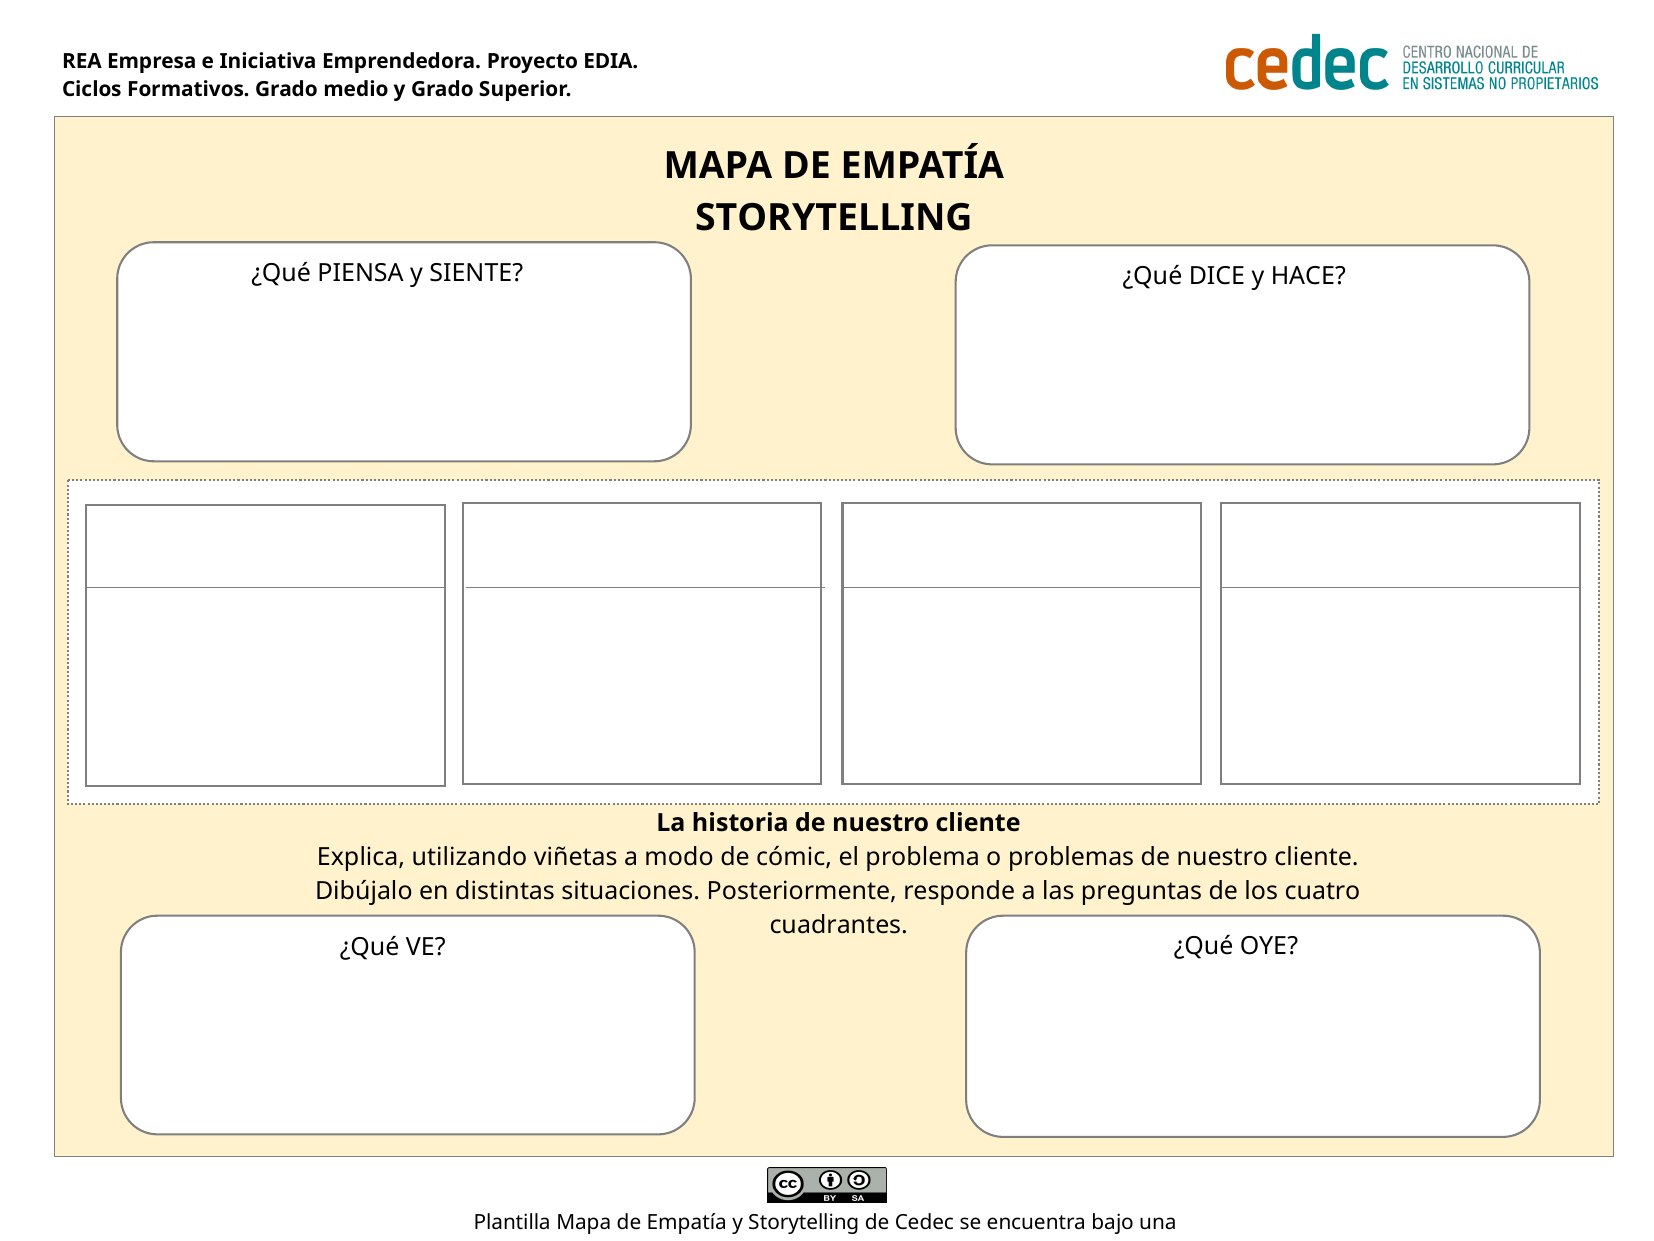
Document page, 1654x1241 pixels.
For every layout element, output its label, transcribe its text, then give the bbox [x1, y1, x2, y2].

text_box MAPA DE EMPATÍA STORYTELLING [646, 131, 1022, 234]
text_box Plantilla Mapa de Empatía y Storytelling de Cedec se encuentra bajo una licenciacreativecommonsatribución-compartirigual4.0españa. [165, 1200, 1490, 1241]
text_box La historia de nuestro cliente Explica, utilizando viñetas a modo de cómic, el problema o problemas de nuestro cliente. Dibújalo en distintas situaciones. Posteriormente, responde a las preguntas de los cuatro cuadrantes. [259, 804, 1419, 905]
text_box [54, 117, 1614, 1156]
text_box ¿Qué DICE y HACE? [1107, 250, 1367, 294]
text_box ¿Qué OYE? [1158, 920, 1316, 964]
picture [767, 1167, 887, 1200]
text_box ¿Qué VE? [324, 921, 532, 993]
text_box REA Empresa e Iniciativa Emprendedora. Proyecto EDIA. Ciclos Formativos. Grado medio y Grado Superior. [47, 39, 654, 110]
picture [1223, 31, 1607, 100]
text_box ¿Qué PIENSA y SIENTE? [236, 247, 562, 319]
